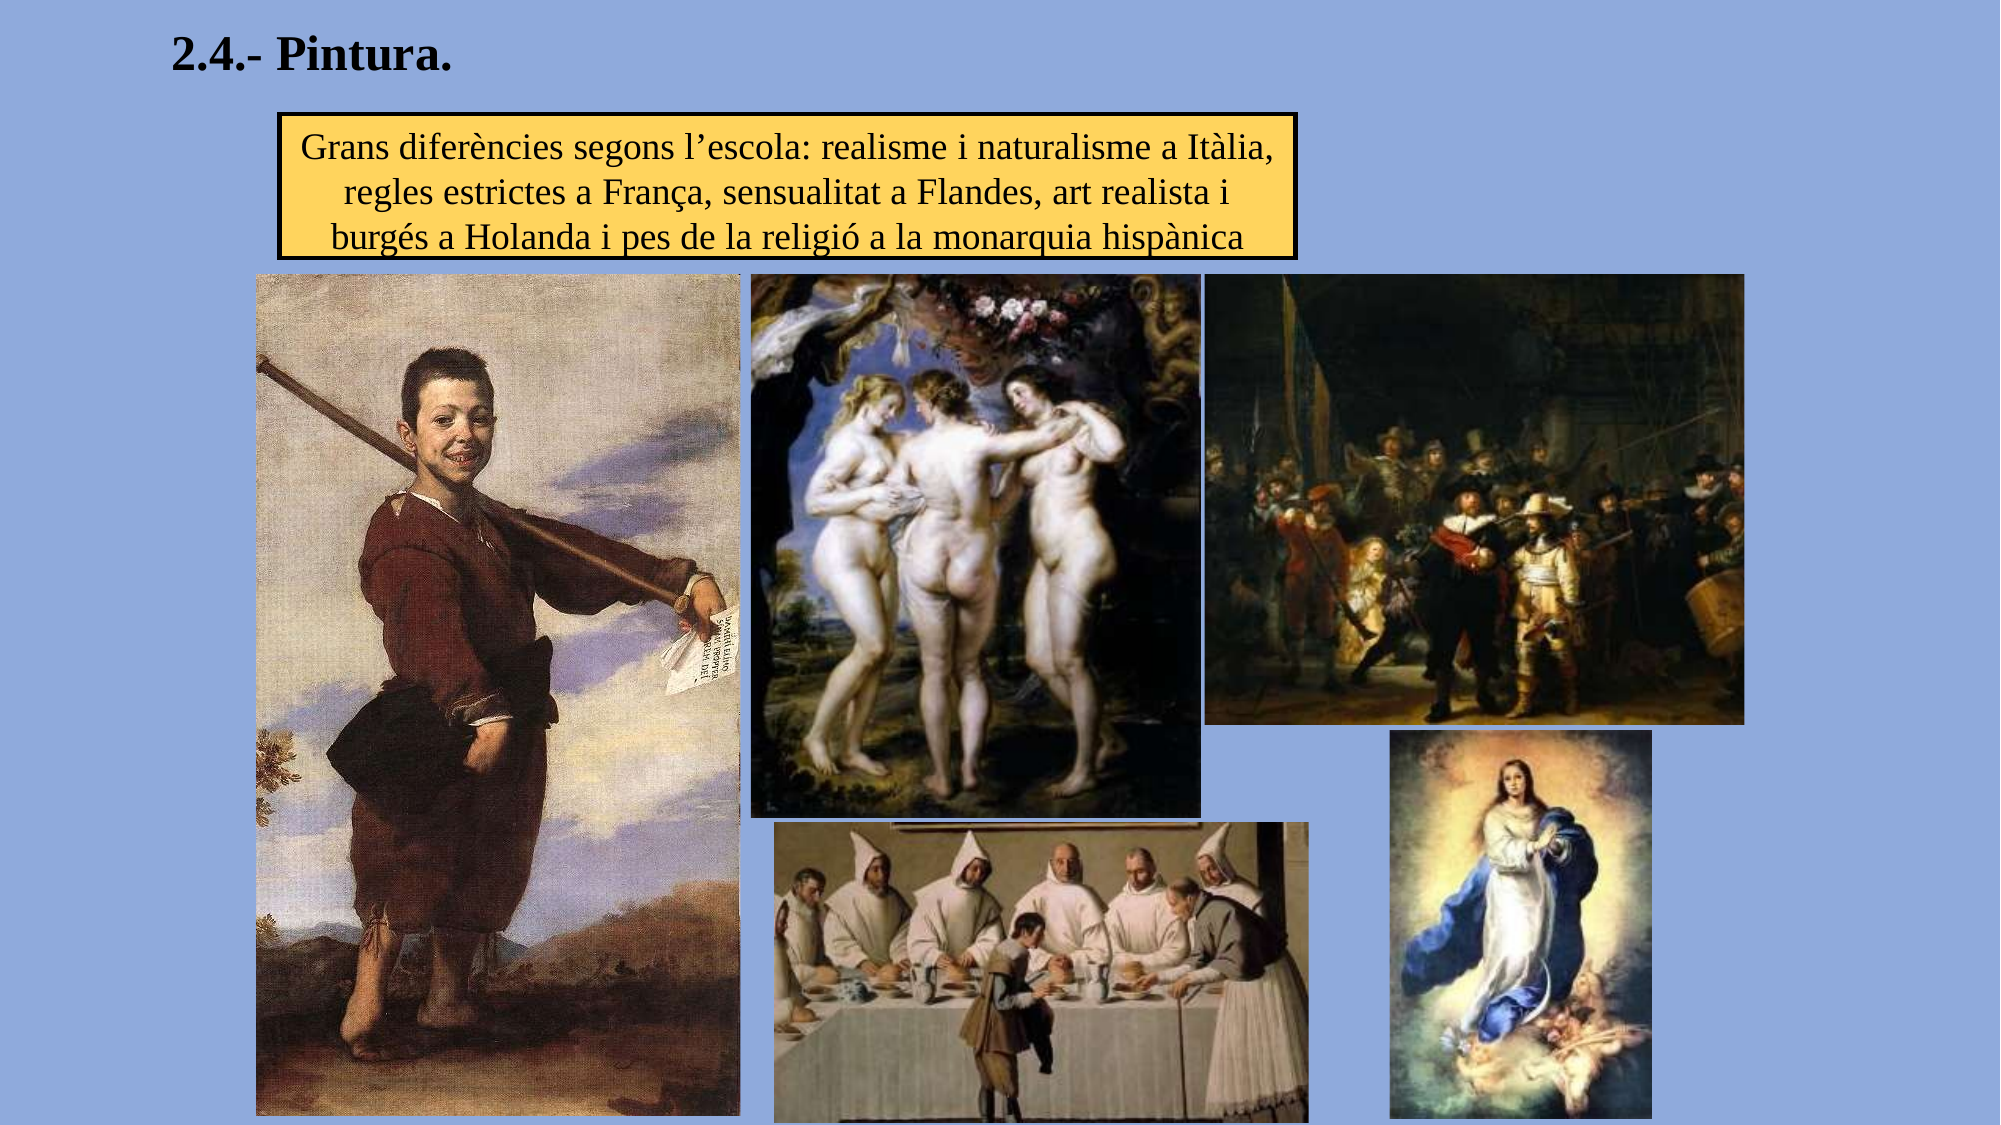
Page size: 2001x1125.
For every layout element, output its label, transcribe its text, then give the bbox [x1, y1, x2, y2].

text_box [1205, 274, 1744, 724]
text_box [256, 274, 740, 1116]
text_box [751, 274, 1201, 818]
title 2.4.- Pintura. [168, 17, 1000, 81]
text_box [774, 822, 1309, 1123]
text_box [1390, 731, 1652, 1119]
text_box Grans diferències segons l’escola: realisme i naturalisme a Itàlia, regles estrictes a França, sensualitat a Flandes, art realista i burgés a Holanda i pes de la religió a la monarquia hispànica [279, 113, 1296, 259]
